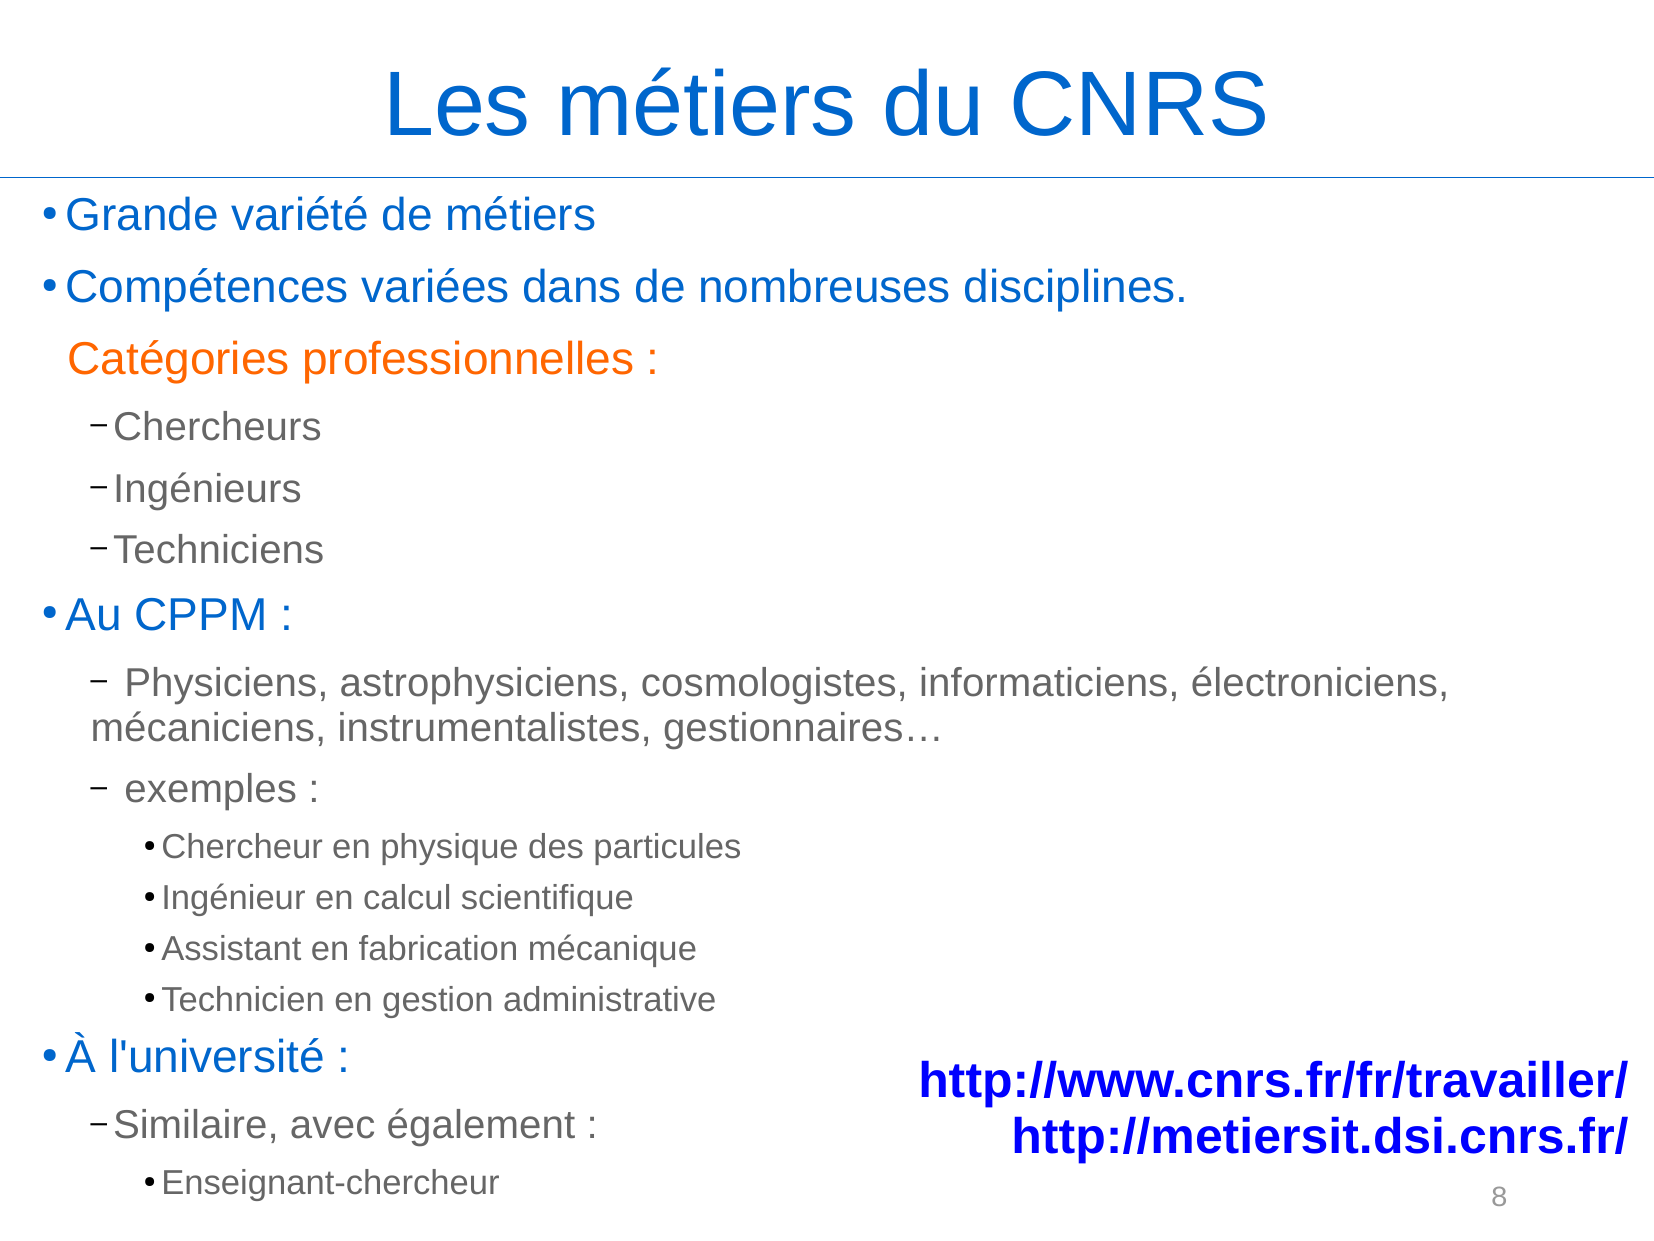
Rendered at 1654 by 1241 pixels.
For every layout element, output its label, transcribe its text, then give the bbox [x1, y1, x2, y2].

title Les métiers du CNRS [29, 29, 1625, 178]
text_box http://www.cnrs.fr/fr/travailler/ http://metiersit.dsi.cnrs.fr/ [903, 1045, 1648, 1220]
list Grande variété de métiers Compétences variées dans de nombreuses disciplines. Catégories professionnelles : Chercheurs Ingénieurs Techniciens Au CPPM : Physiciens, astrophysiciens, cosmologistes, informaticiens, électroniciens, mécaniciens, instrumentalistes, gestionnaires… exemples : Chercheur en physique des particules Ingénieur en calcul scientifique Assistant en fabrication mécanique Technicien en gestion administrative À l'université : Similaire, avec également : Enseignant-chercheur [29, 188, 1625, 1205]
